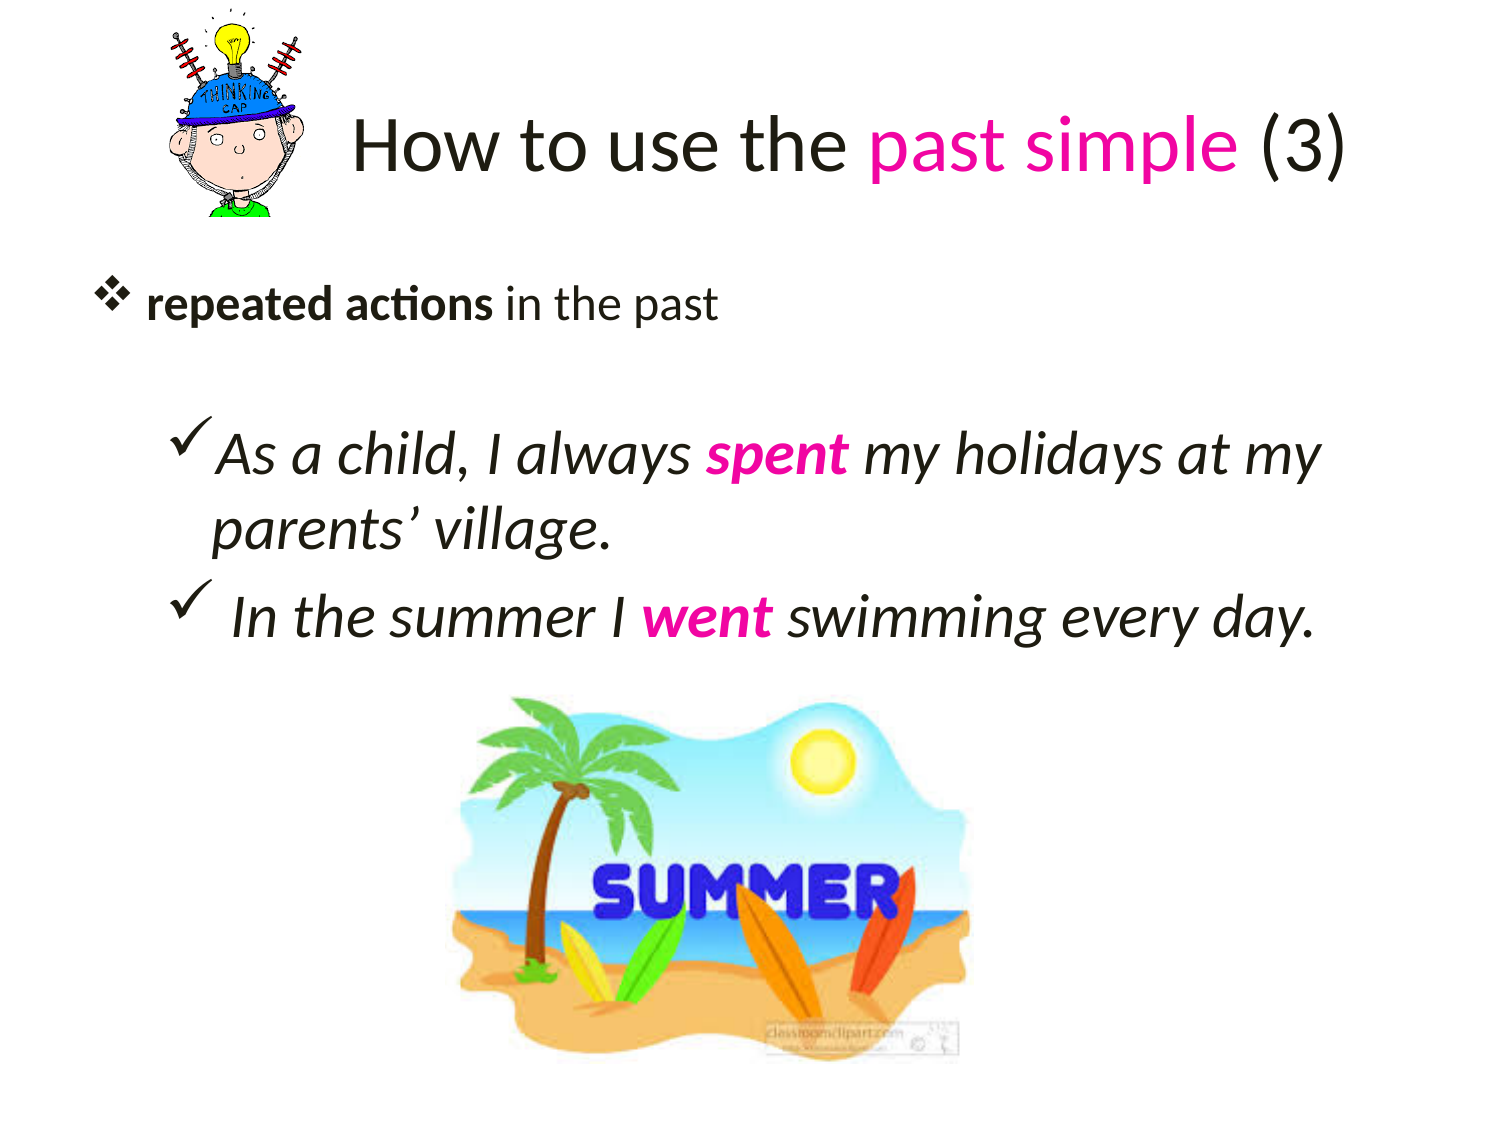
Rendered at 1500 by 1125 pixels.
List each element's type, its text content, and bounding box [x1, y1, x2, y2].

picture [152, 0, 340, 218]
title How to use the past simple (3) [75, 45, 1425, 233]
picture [445, 679, 974, 1064]
list repeated actions in the past As a child, I always spent my holidays at my parents’ village. In the summer I went swimming every day. [75, 262, 1425, 1005]
